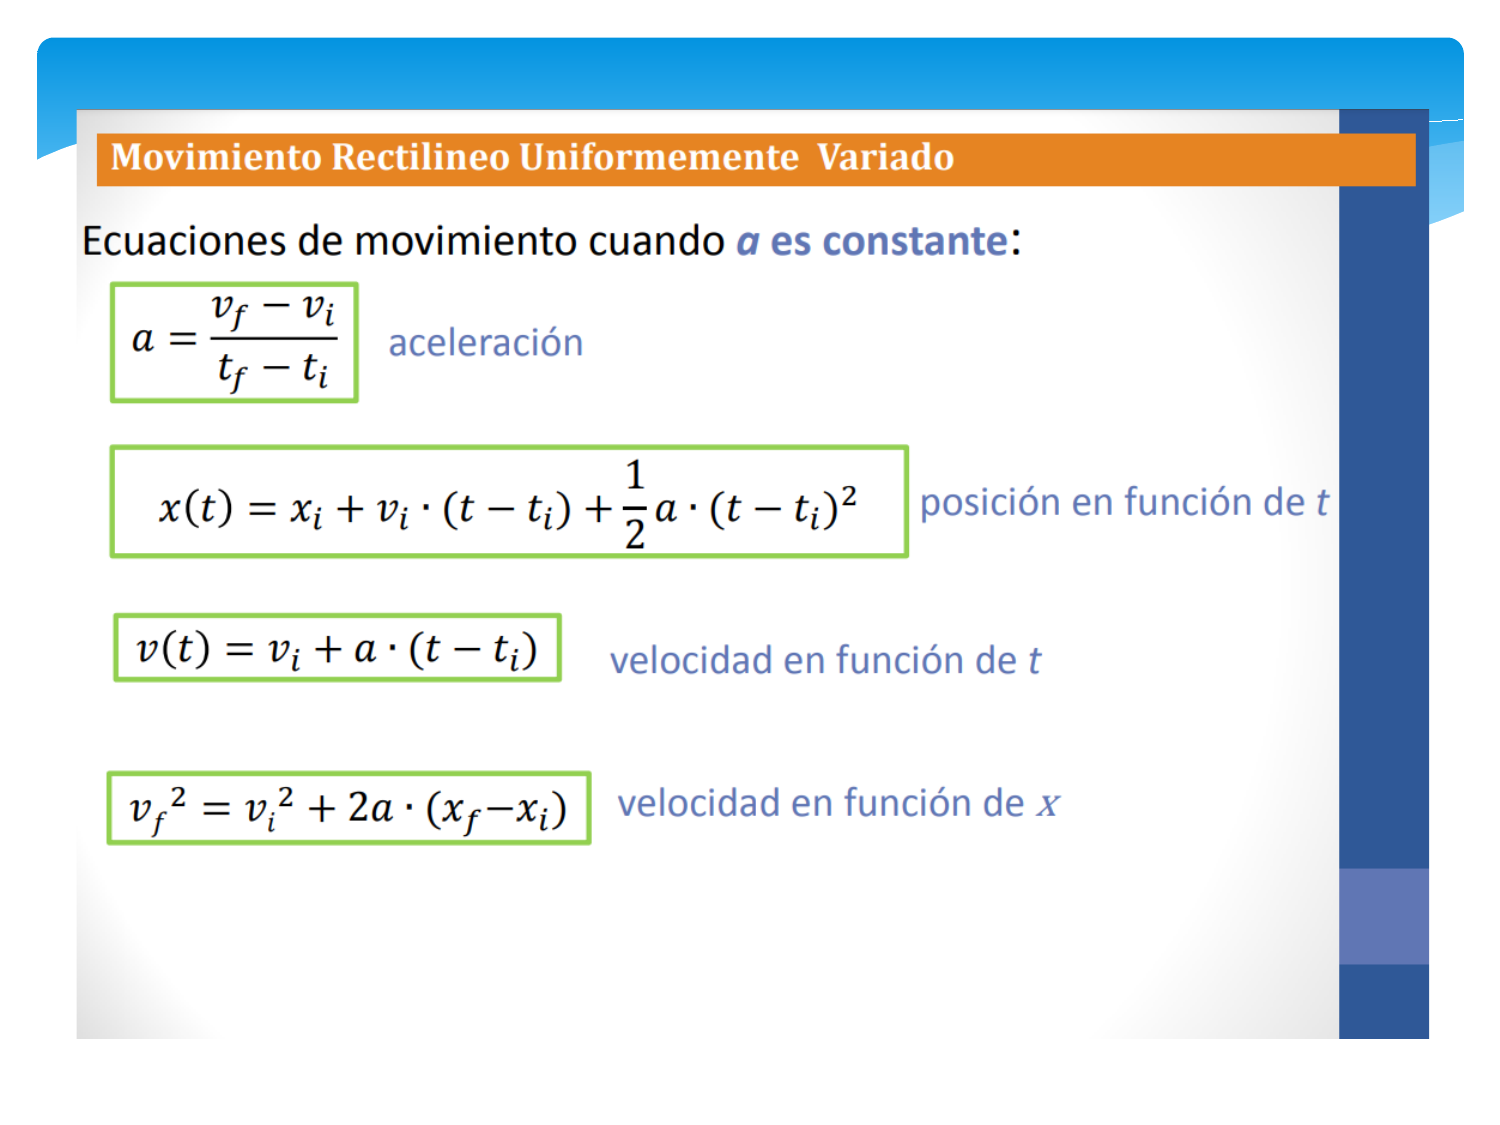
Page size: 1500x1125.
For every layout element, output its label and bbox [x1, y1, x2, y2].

picture [76, 109, 1430, 1039]
